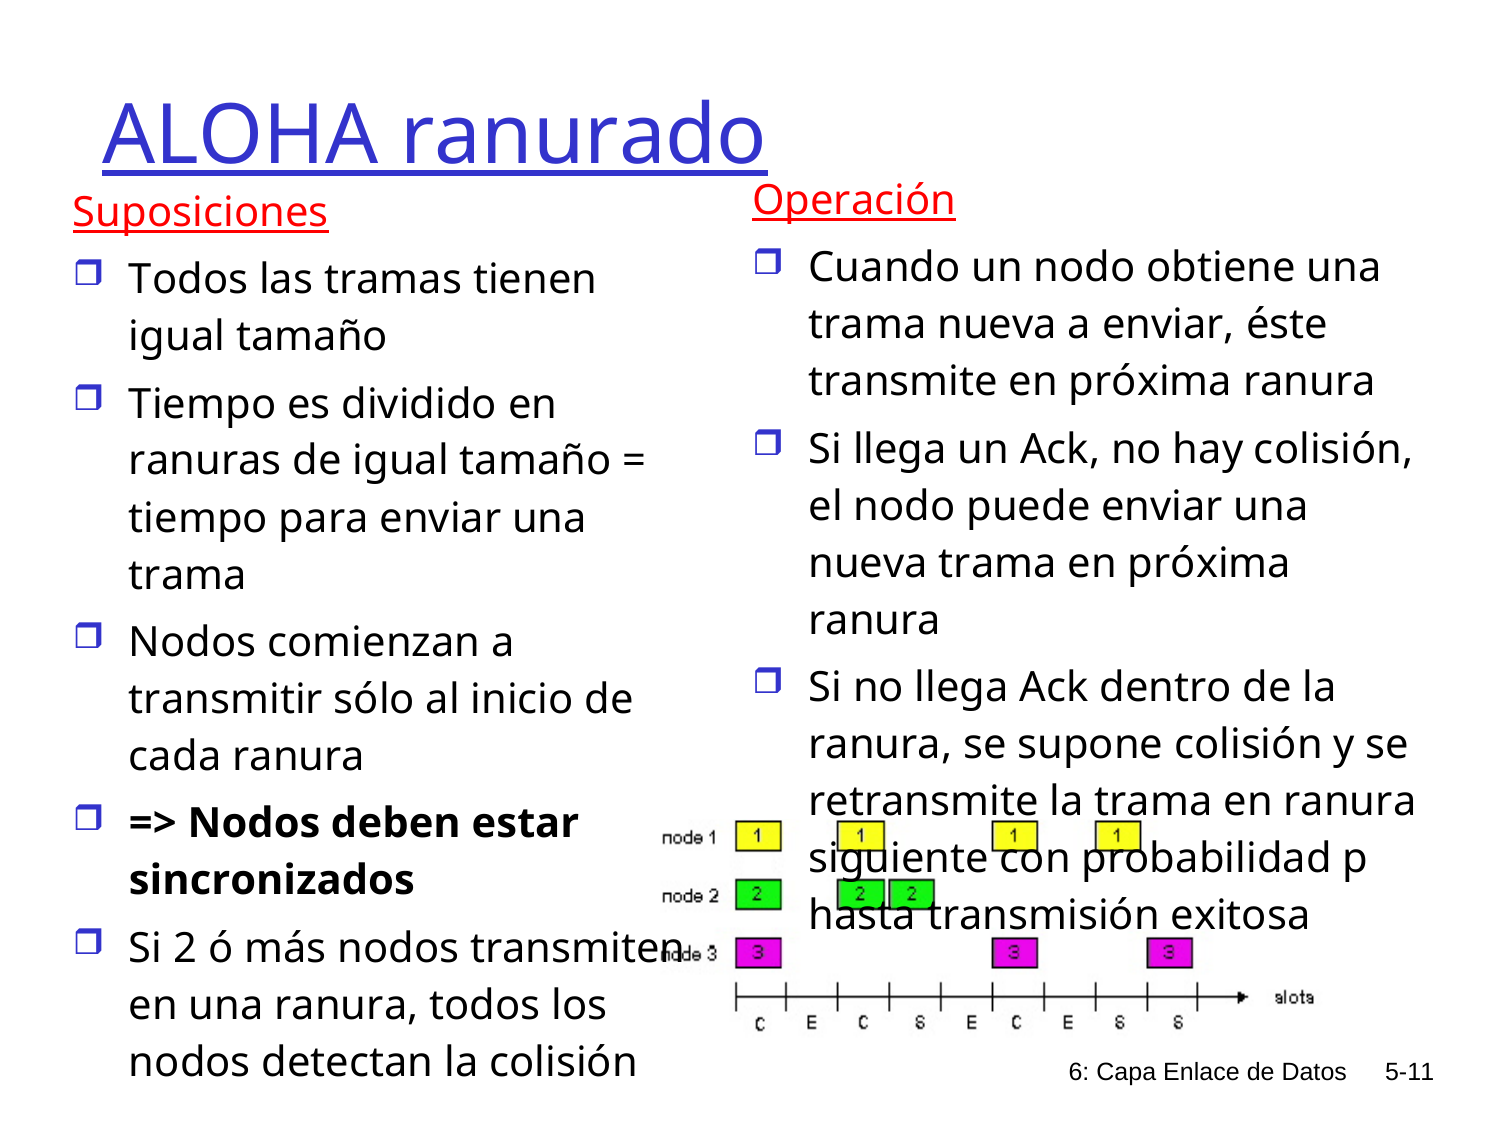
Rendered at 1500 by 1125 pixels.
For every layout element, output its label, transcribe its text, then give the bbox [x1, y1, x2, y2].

list Suposiciones Todos las tramas tienen igual tamaño Tiempo es dividido en ranuras de igual tamaño = tiempo para enviar una trama Nodos comienzan a transmitir sólo al inicio de cada ranura => Nodos deben estar sincronizados Si 2 ó más nodos transmiten en una ranura, todos los nodos detectan la colisión [58, 173, 713, 937]
title ALOHA ranurado [87, 37, 1363, 225]
list Operación Cuando un nodo obtiene una trama nueva a enviar, éste transmite en próxima ranura Si llega un Ack, no hay colisión, el nodo puede enviar una nueva trama en próxima ranura Si no llega Ack dentro de la ranura, se supone colisión y se retransmite la trama en ranura siguiente con probabilidad p hasta transmisión exitosa [737, 162, 1449, 925]
picture [579, 819, 1405, 1045]
